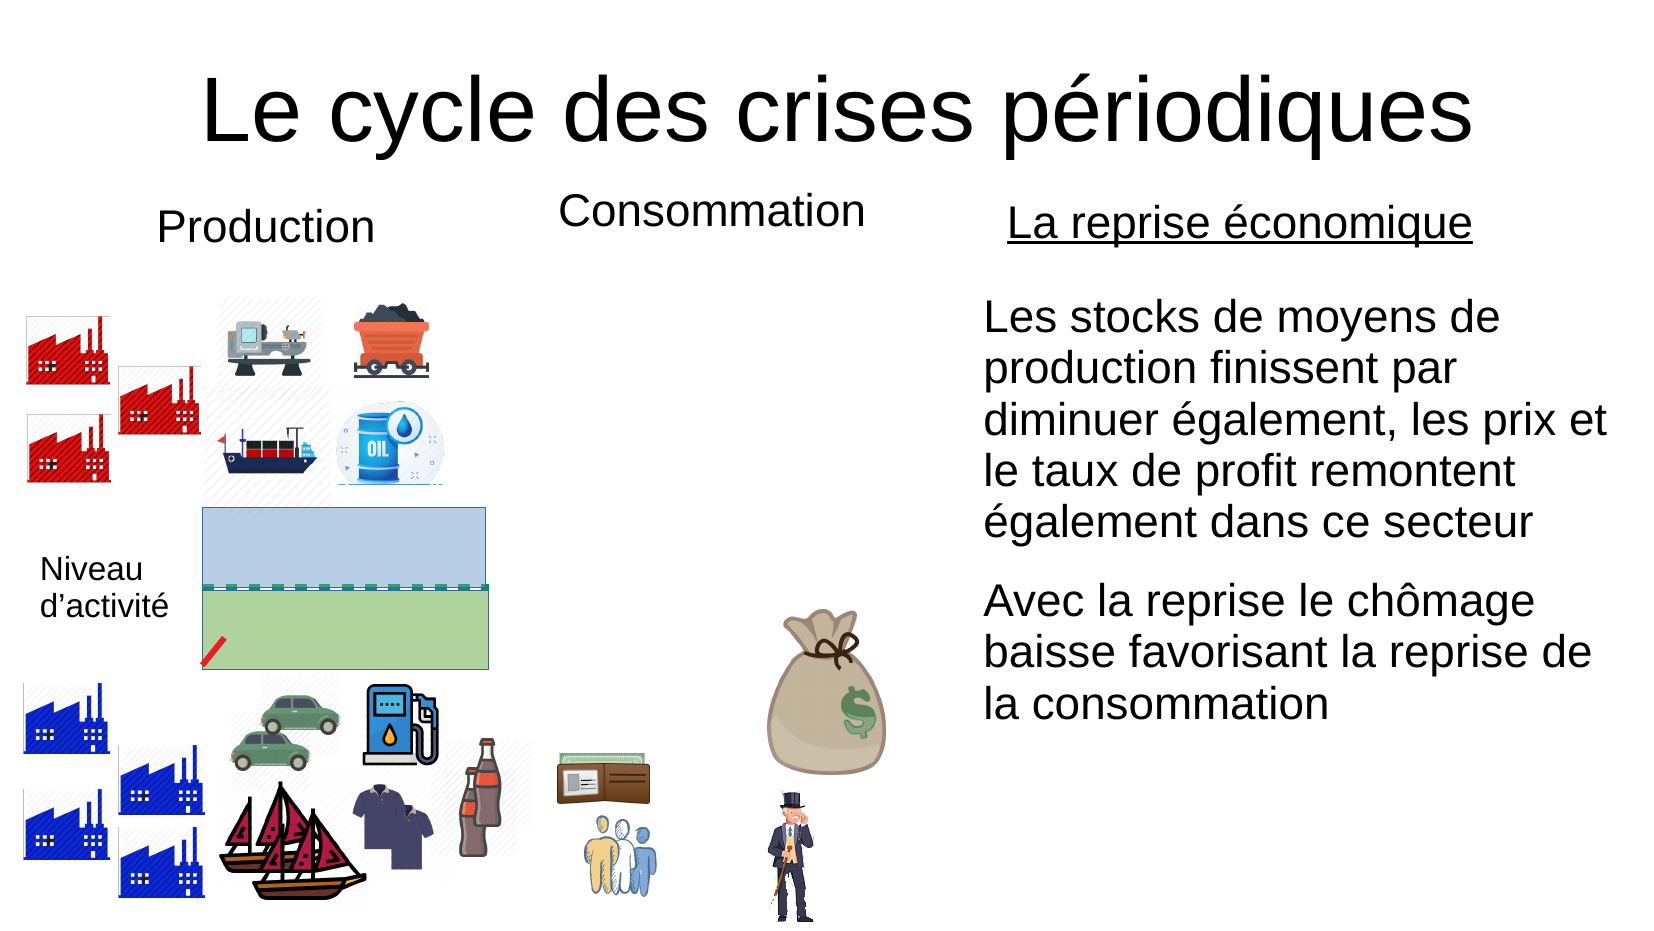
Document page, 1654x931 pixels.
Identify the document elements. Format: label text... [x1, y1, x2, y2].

text_box La reprise économique [992, 189, 1642, 272]
picture [557, 753, 650, 804]
text_box [202, 590, 489, 670]
text_box [202, 507, 486, 588]
picture [215, 674, 532, 913]
picture [23, 788, 110, 860]
picture [118, 826, 205, 898]
text_box Production [141, 193, 402, 260]
picture [354, 303, 429, 378]
picture [27, 414, 111, 483]
picture [23, 682, 110, 754]
picture [767, 791, 814, 922]
text_box Avec la reprise le chômage baisse favorisant la reprise de la consommation [968, 567, 1630, 898]
picture [26, 316, 110, 386]
text_box Niveau d’activité [25, 543, 202, 643]
picture [767, 609, 886, 775]
picture [118, 295, 447, 517]
picture [578, 814, 662, 899]
text_box Les stocks de moyens de production finissent par diminuer également, les prix et le taux de profit remontent également dans ce secteur [968, 283, 1630, 555]
picture [118, 744, 205, 815]
text_box Consommation [543, 177, 886, 295]
title Le cycle des crises périodiques [47, 7, 1630, 213]
